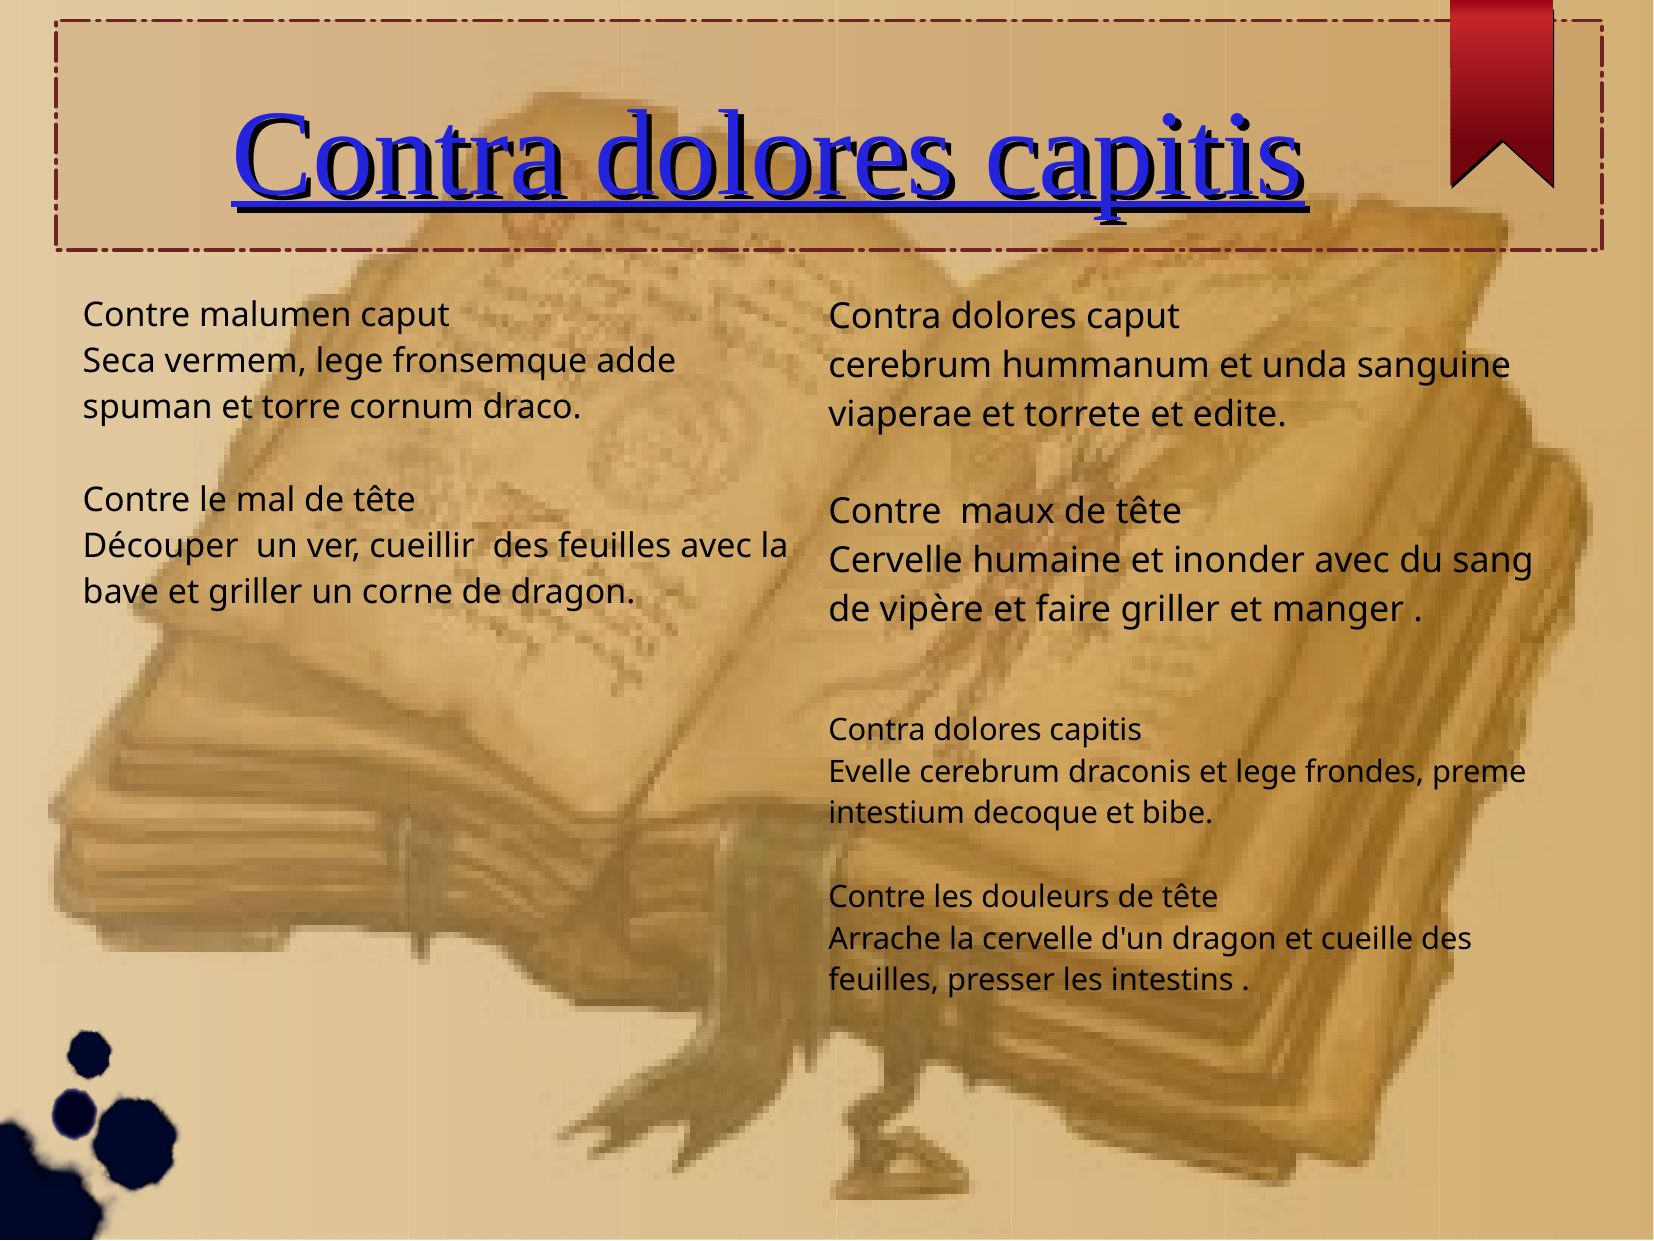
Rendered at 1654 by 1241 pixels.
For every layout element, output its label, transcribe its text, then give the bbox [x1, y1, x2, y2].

list Contre malumen caput Seca vermem, lege fronsemque adde spuman et torre cornum draco. Contre le mal de tête Découper un ver, cueillir des feuilles avec la bave et griller un corne de dragon. [82, 290, 793, 634]
list Contra dolores caput cerebrum hummanum et unda sanguine viaperae et torrete et edite. Contre maux de tête Cervelle humaine et inonder avec du sang de vipère et faire griller et manger . [828, 290, 1539, 634]
list Contra dolores capitis Evelle cerebrum draconis et lege frondes, preme intestium decoque et bibe. Contre les douleurs de tête Arrache la cervelle d'un dragon et cueille des feuilles, presser les intestins . [828, 665, 1539, 1009]
title Contra dolores capitis [82, 49, 1453, 257]
